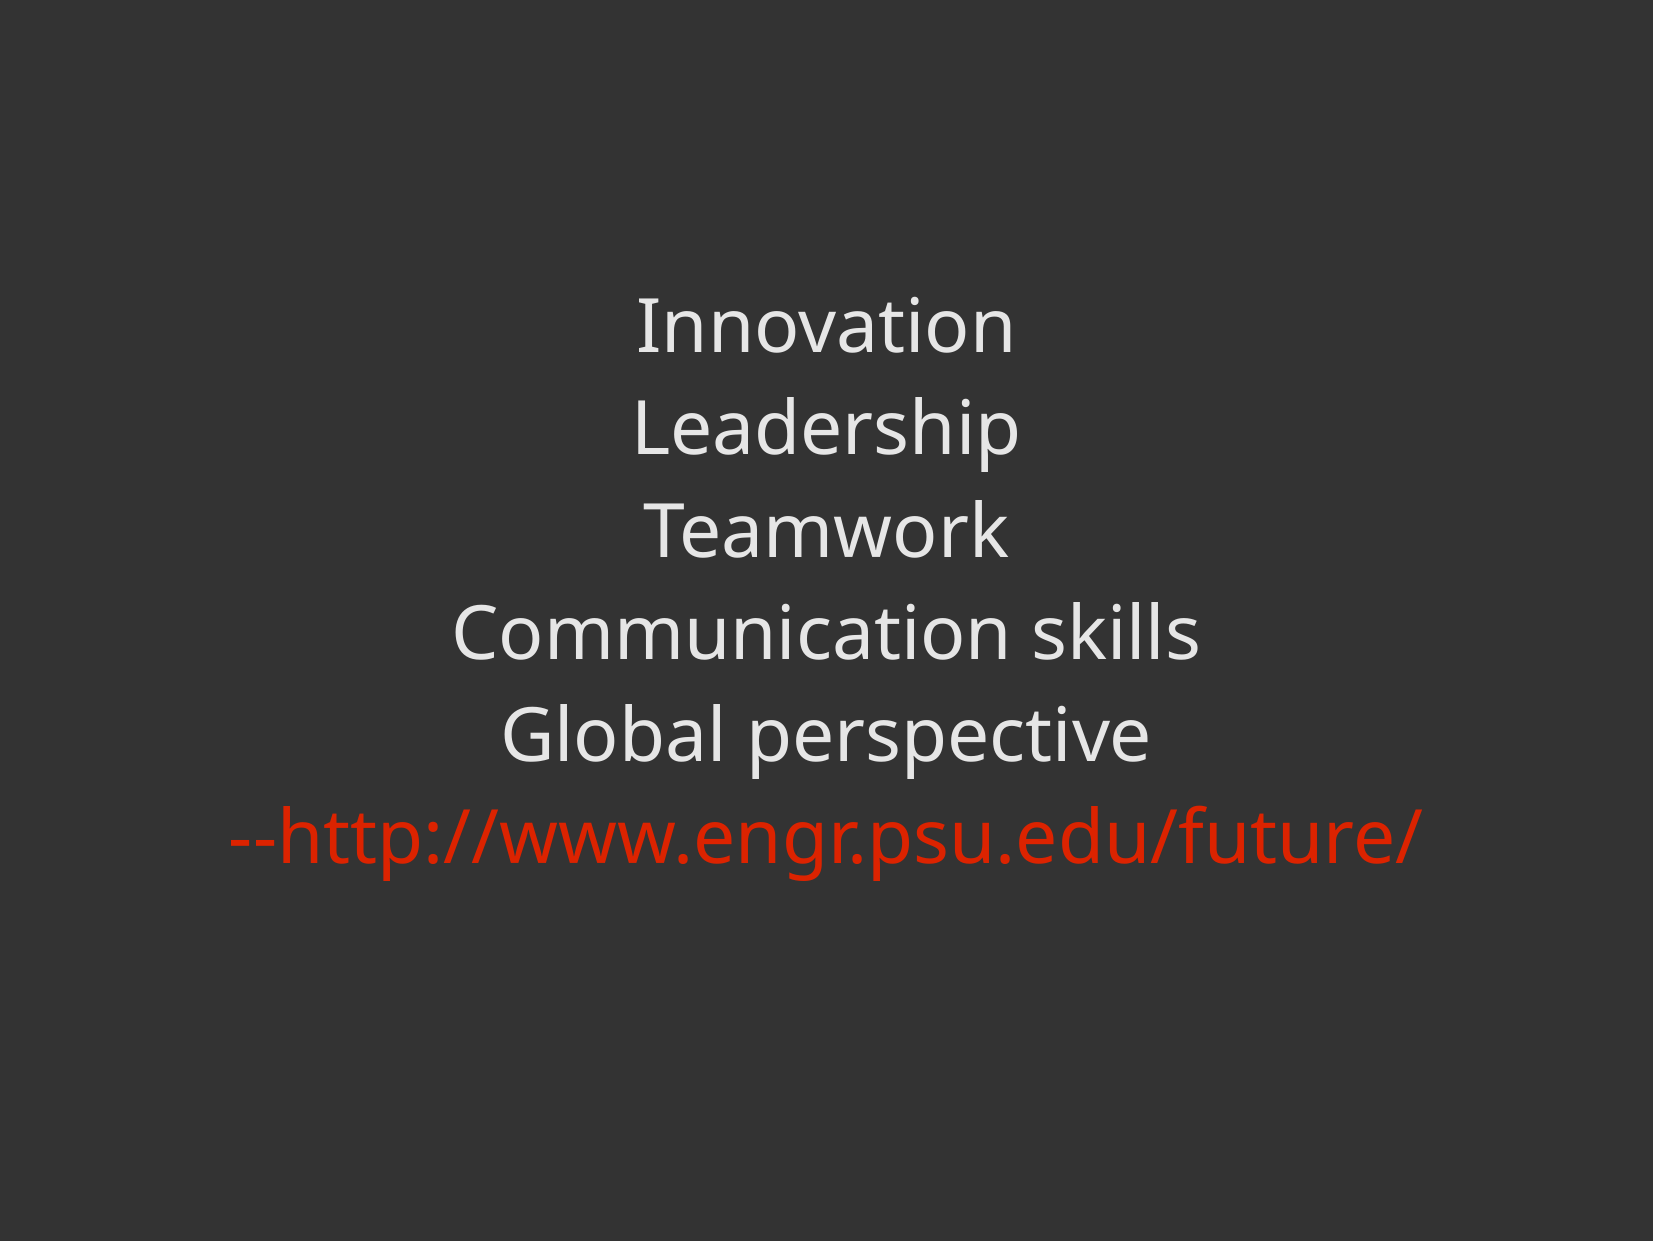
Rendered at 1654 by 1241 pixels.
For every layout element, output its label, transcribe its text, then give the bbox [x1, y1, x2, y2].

subtitle Innovation Leadership Teamwork Communication skills Global perspective --http://www.engr.psu.edu/future/ [82, 56, 1571, 1102]
